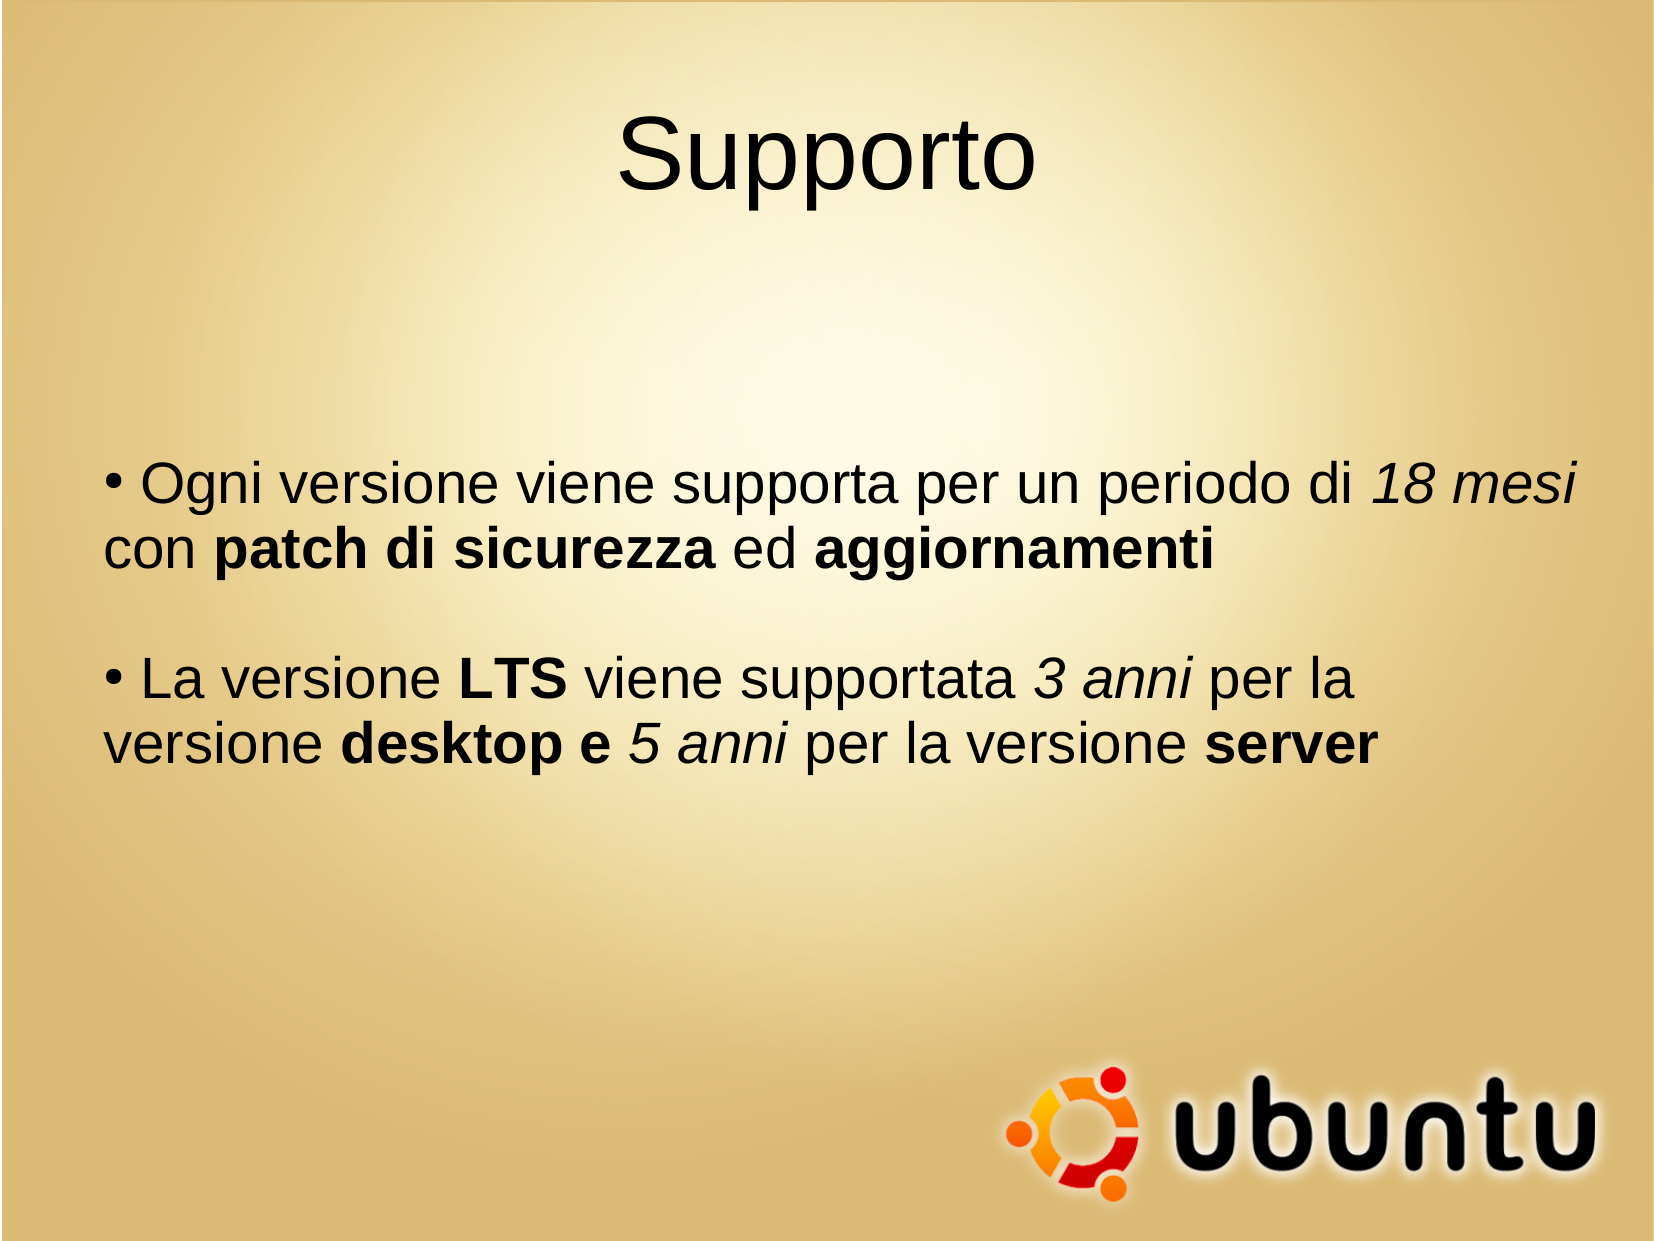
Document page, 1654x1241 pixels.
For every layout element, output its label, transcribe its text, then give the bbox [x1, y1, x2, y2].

text_box Ogni versione viene supporta per un periodo di 18 mesi con patch di sicurezza ed aggiornamenti La versione LTS viene supportata 3 anni per la versione desktop e 5 anni per la versione server [88, 442, 1595, 830]
title Supporto [82, 49, 1571, 257]
picture [2, 0, 1654, 1241]
